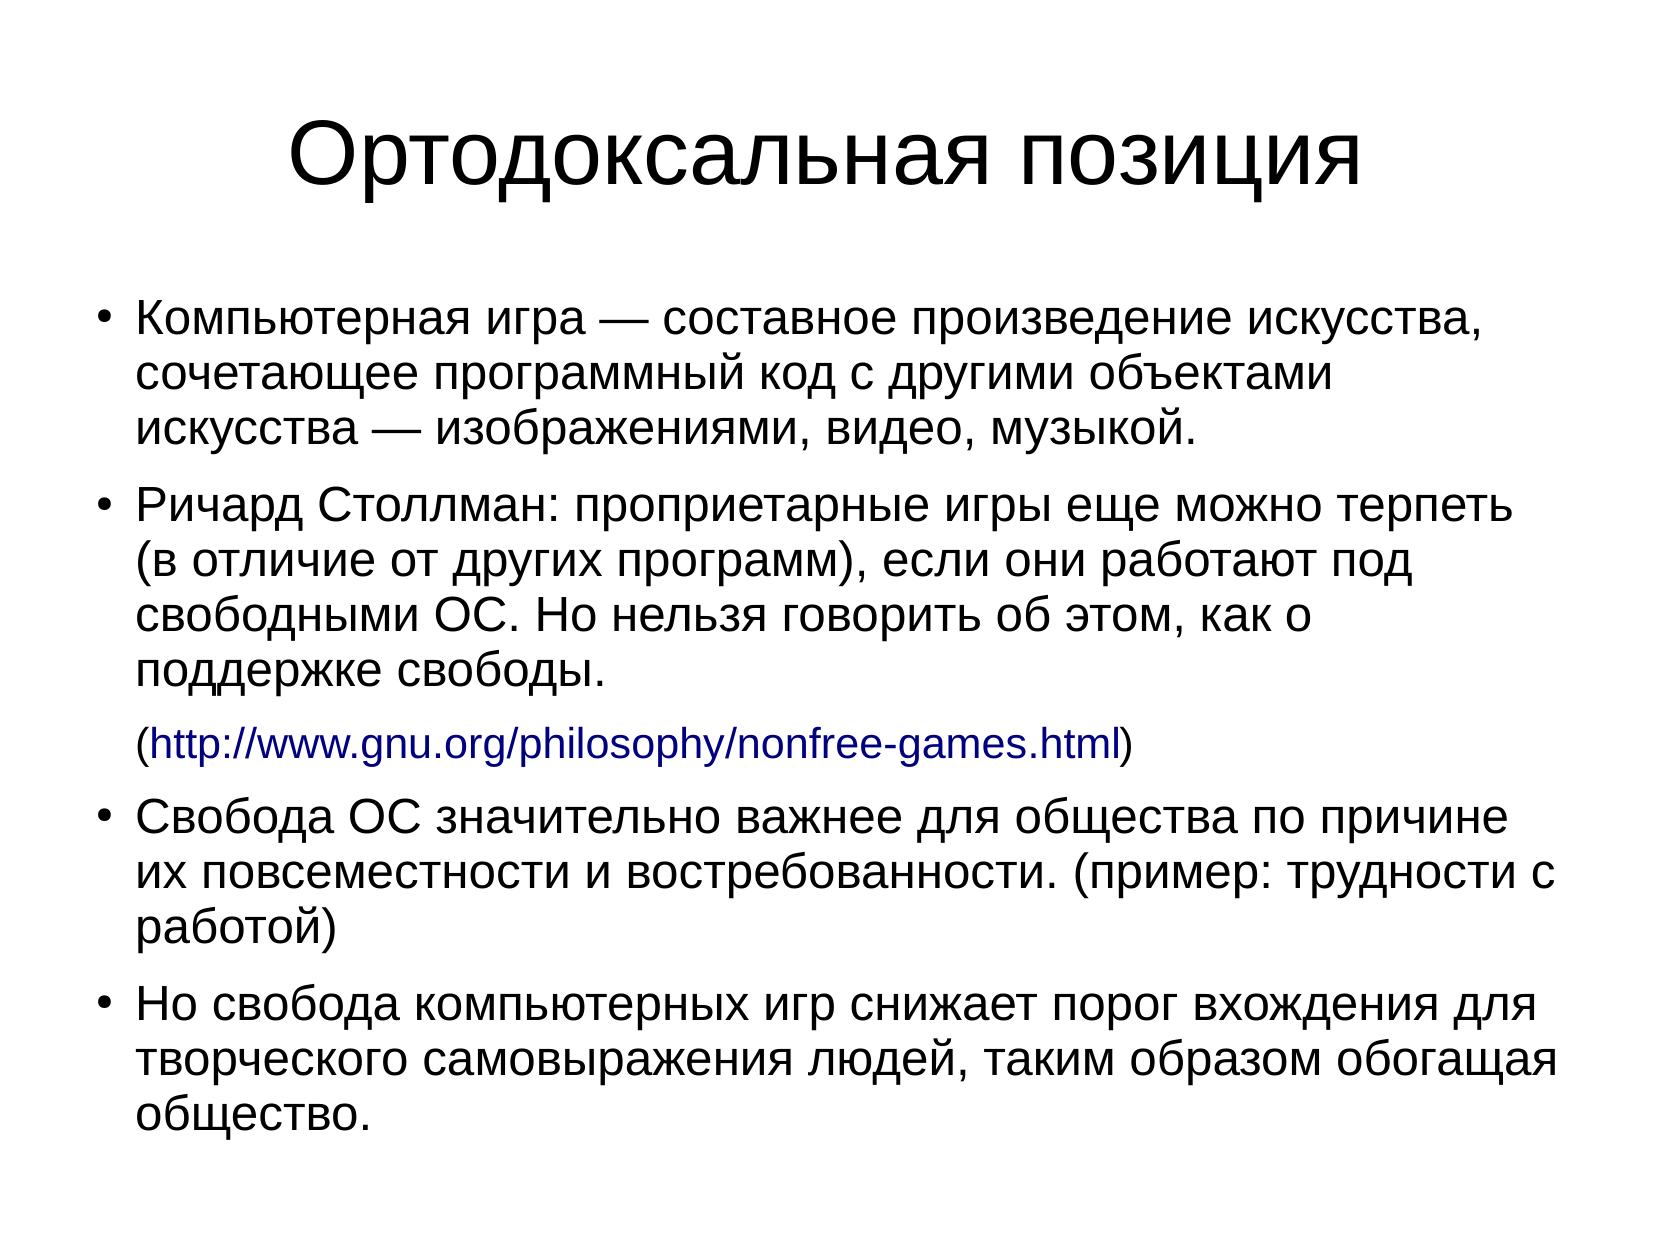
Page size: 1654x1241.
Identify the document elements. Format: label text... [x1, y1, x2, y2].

list Компьютерная игра — составное произведение искусства, сочетающее программный код с другими объектами искусства — изображениями, видео, музыкой. Ричард Столлман: проприетарные игры еще можно терпеть (в отличие от других программ), если они работают под свободными ОС. Но нельзя говорить об этом, как о поддержке свободы. (http://www.gnu.org/philosophy/nonfree-games.html) Свобода ОС значительно важнее для общества по причине их повсеместности и востребованности. (пример: трудности с работой) Но свобода компьютерных игр снижает порог вхождения для творческого самовыражения людей, таким образом обогащая общество. [82, 290, 1571, 1146]
title Ортодоксальная позиция [82, 49, 1571, 257]
